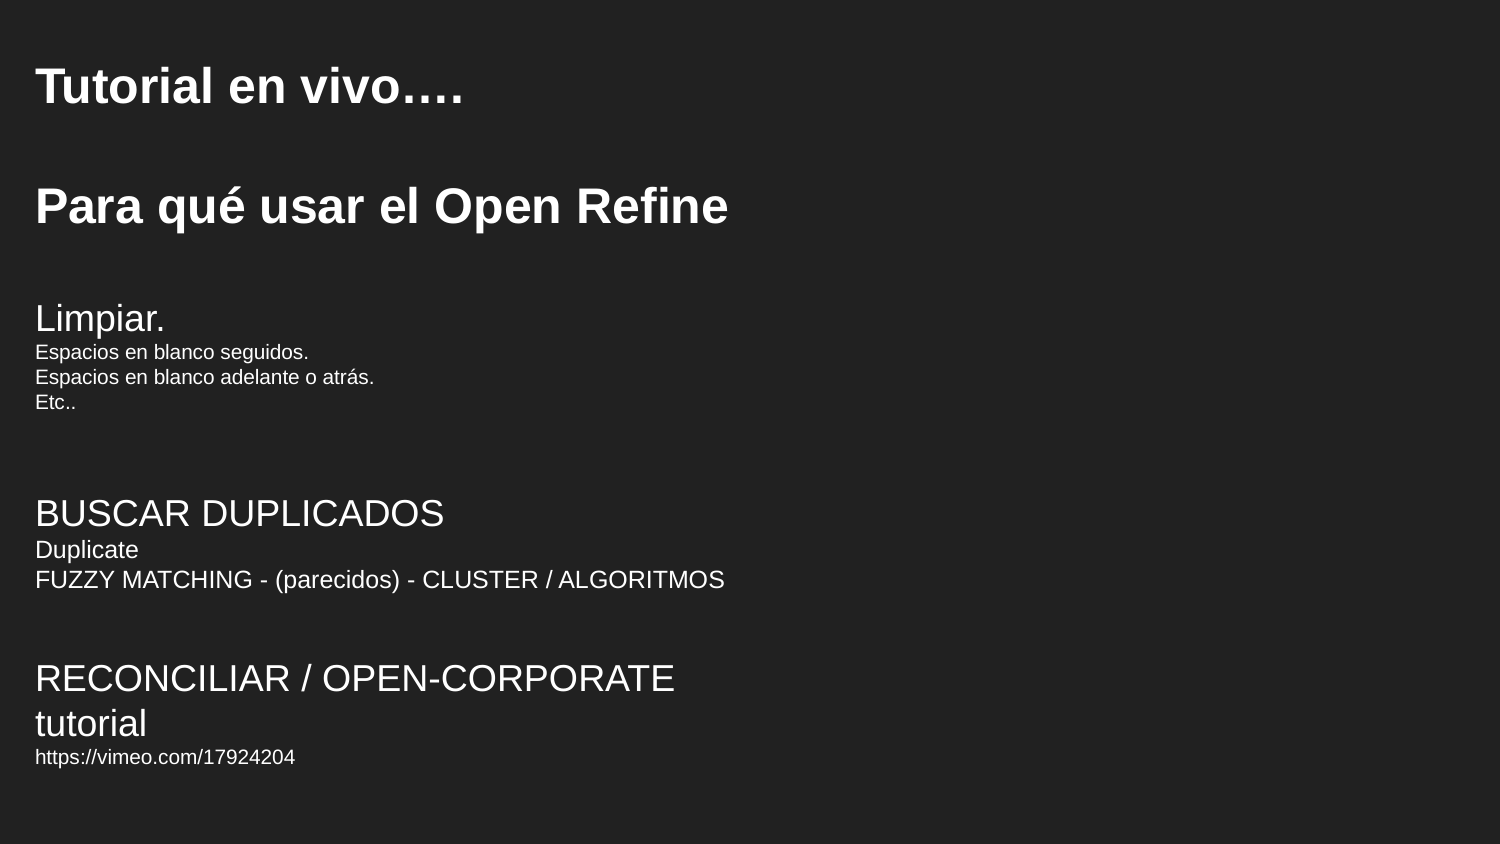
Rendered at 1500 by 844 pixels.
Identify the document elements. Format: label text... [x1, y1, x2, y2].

title Tutorial en vivo…. Para qué usar el Open Refine Limpiar. Espacios en blanco seguidos. Espacios en blanco adelante o atrás. Etc.. BUSCAR DUPLICADOS Duplicate FUZZY MATCHING - (parecidos) - CLUSTER / ALGORITMOS RECONCILIAR / OPEN-CORPORATE tutorial https://vimeo.com/17924204 [19, 120, 1449, 784]
